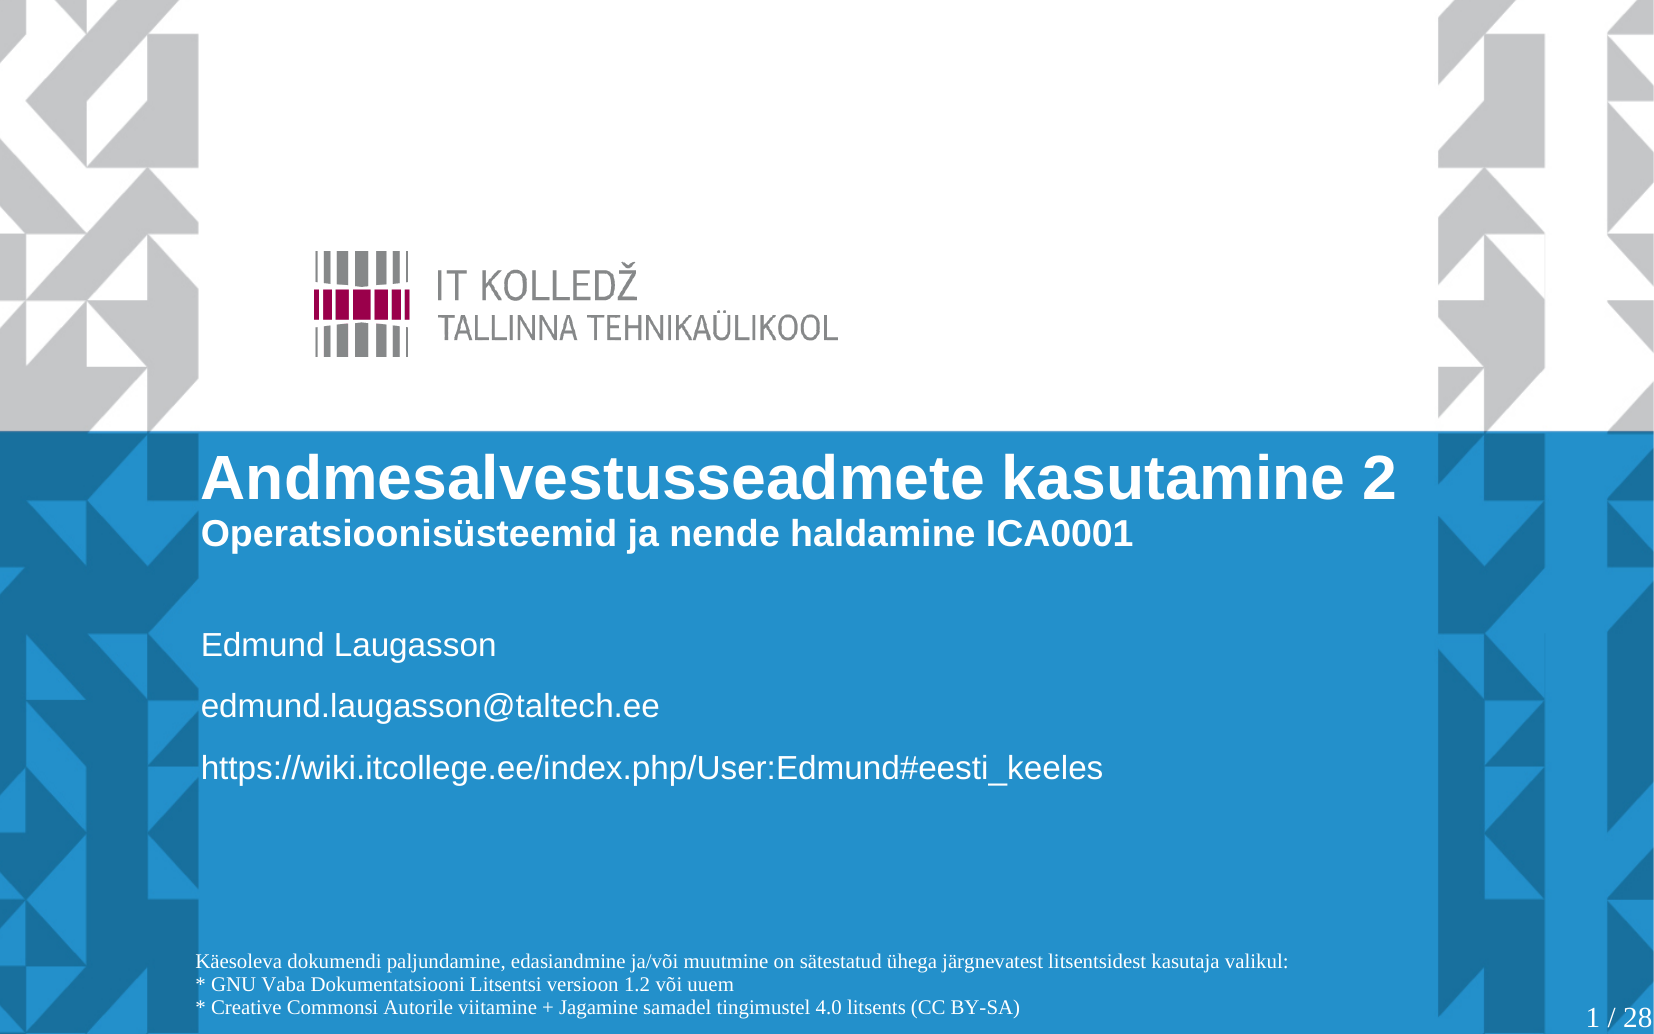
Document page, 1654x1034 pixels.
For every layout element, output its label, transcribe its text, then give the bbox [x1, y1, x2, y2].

picture [0, 0, 1654, 1034]
title Andmesalvestusseadmete kasutamine 2 Operatsioonisüsteemid ja nende haldamine ICA0001 [200, 442, 1430, 603]
list Edmund Laugasson edmund.laugasson@taltech.ee https://wiki.itcollege.ee/index.php/User:Edmund#eesti_keeles [200, 625, 1441, 934]
